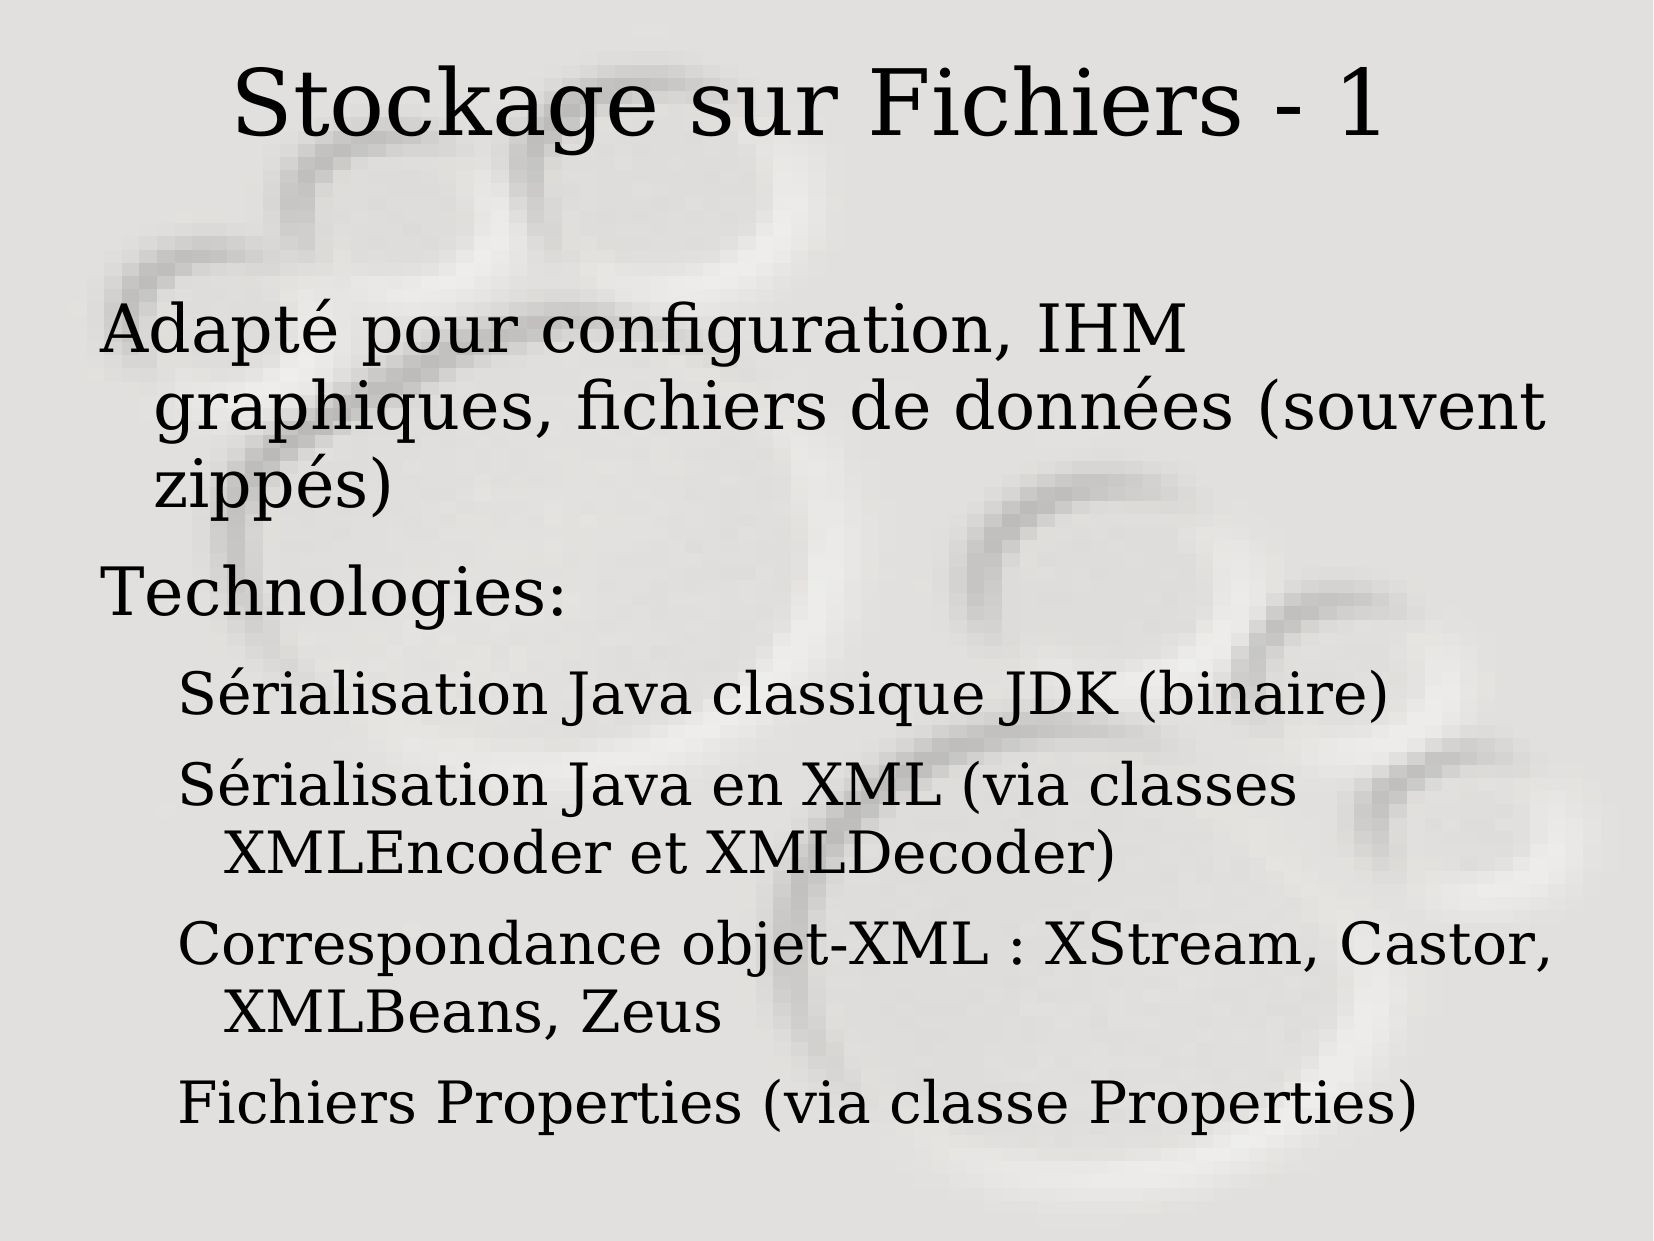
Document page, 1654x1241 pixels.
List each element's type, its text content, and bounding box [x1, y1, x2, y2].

list Adapté pour configuration, IHM graphiques, fichiers de données (souvent zippés) Technologies: Sérialisation Java classique JDK (binaire) Sérialisation Java en XML (via classes XMLEncoder et XMLDecoder) Correspondance objet-XML : XStream, Castor, XMLBeans, Zeus Fichiers Properties (via classe Properties) [82, 290, 1571, 1138]
title Stockage sur Fichiers - 1 [29, 0, 1595, 208]
picture [0, 0, 1654, 1241]
